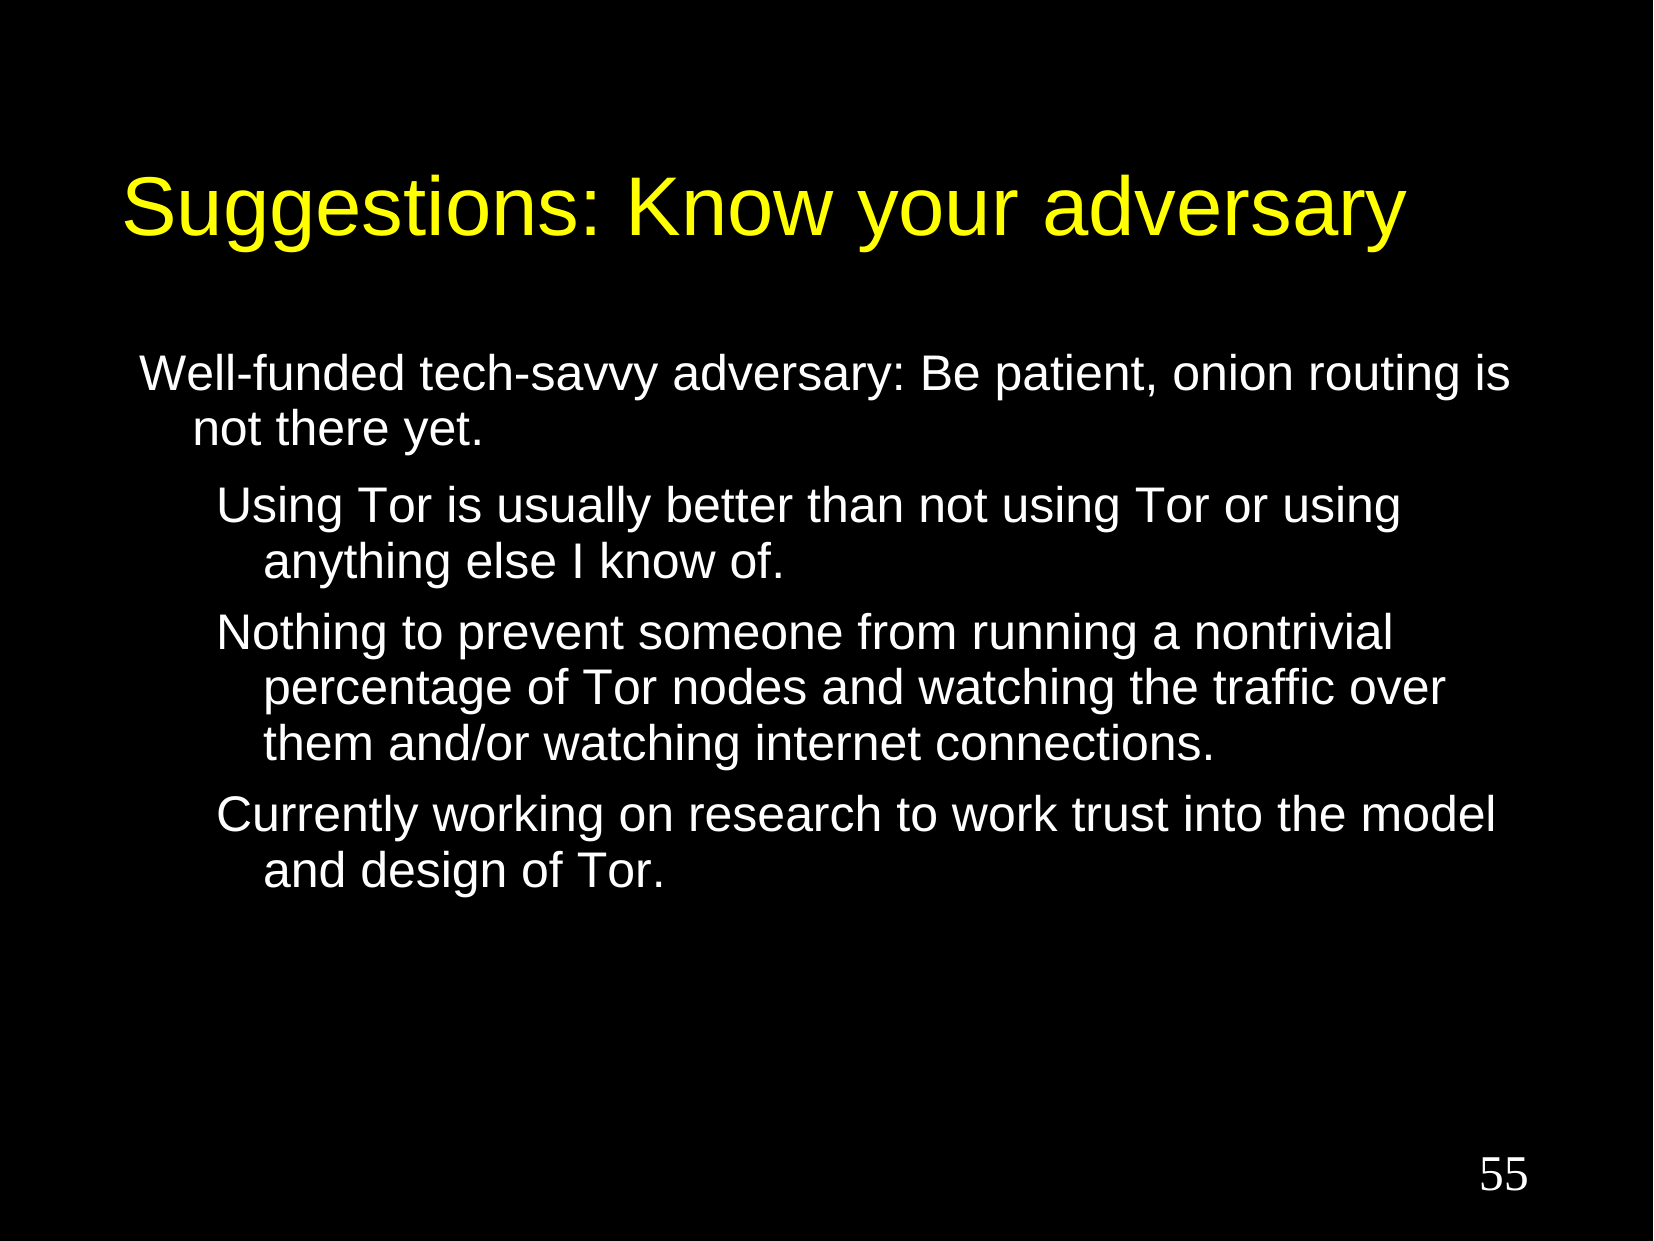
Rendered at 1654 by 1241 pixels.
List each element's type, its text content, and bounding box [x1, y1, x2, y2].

title Suggestions: Know your adversary [121, 102, 1534, 311]
list Well-funded tech-savvy adversary: Be patient, onion routing is not there yet. Using Tor is usually better than not using Tor or using anything else I know of. Nothing to prevent someone from running a nontrivial percentage of Tor nodes and watching the traffic over them and/or watching internet connections. Currently working on research to work trust into the model and design of Tor. [121, 344, 1534, 1127]
